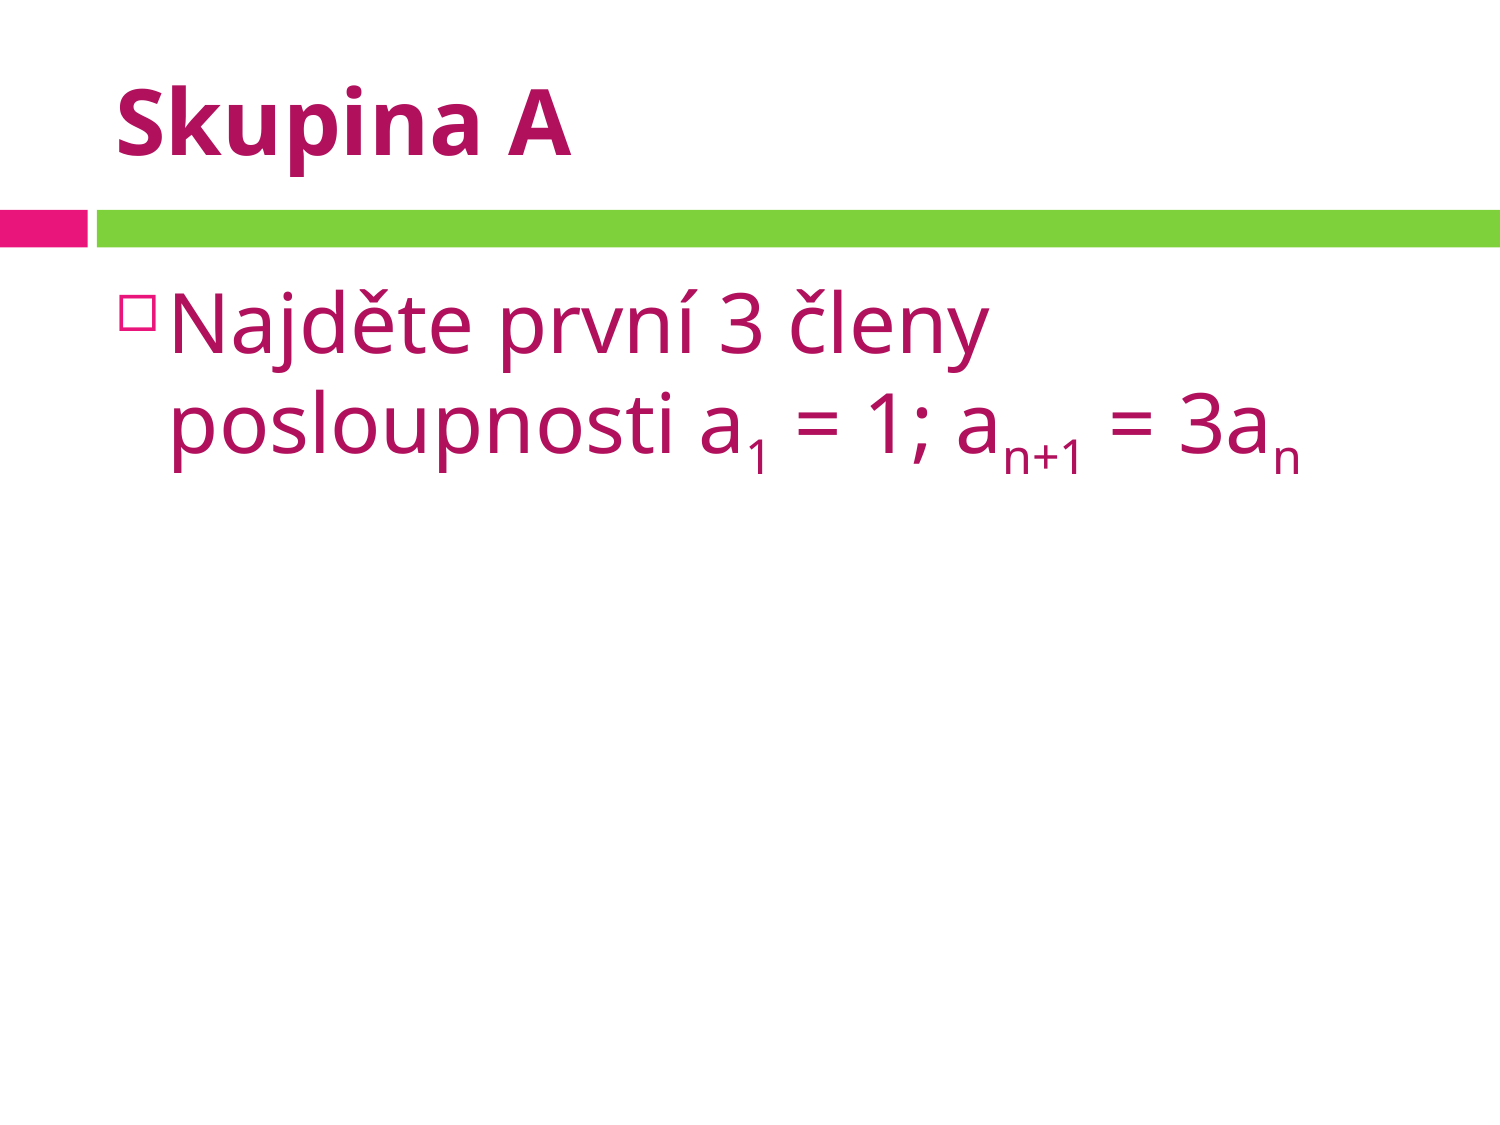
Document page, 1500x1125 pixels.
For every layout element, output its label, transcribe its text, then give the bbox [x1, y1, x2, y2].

title Skupina A [100, 37, 1438, 201]
list Najděte první 3 členy posloupnosti a1 = 1; an+1 = 3an [100, 262, 1438, 1001]
